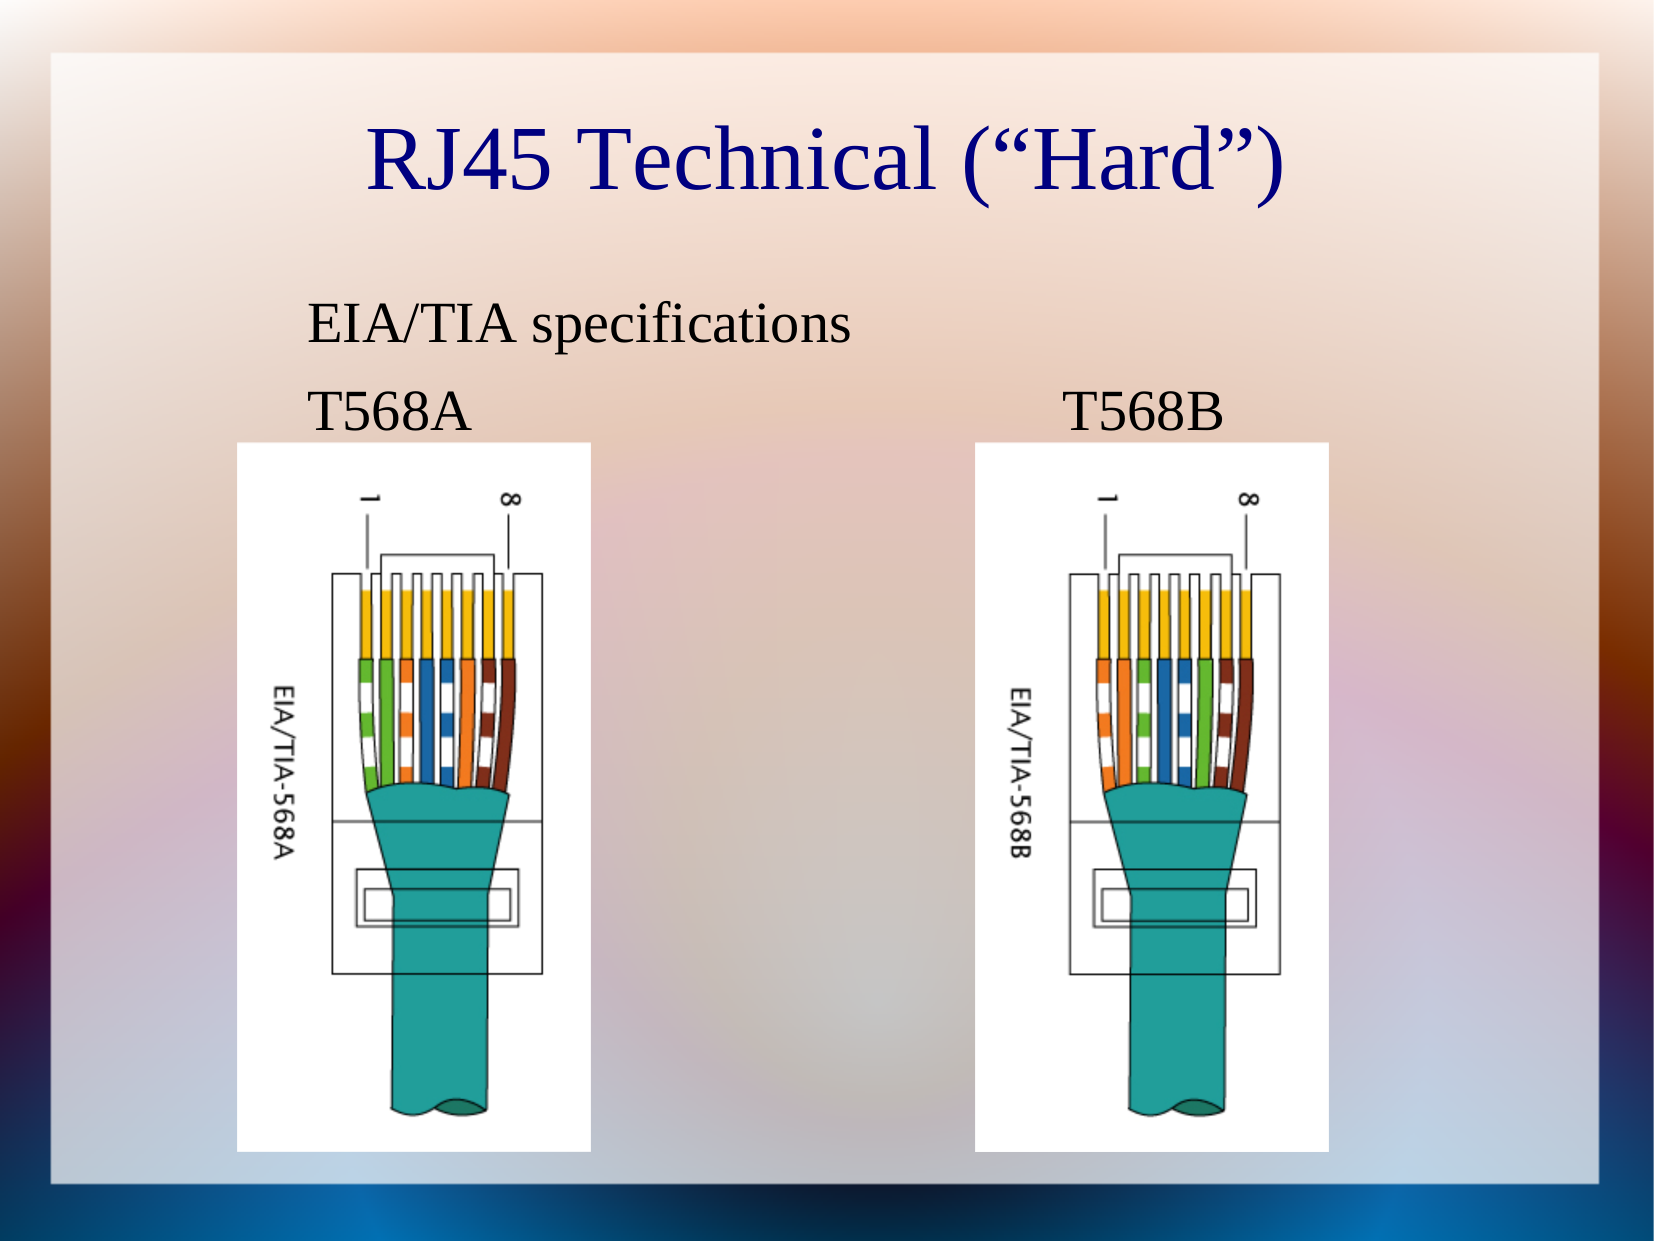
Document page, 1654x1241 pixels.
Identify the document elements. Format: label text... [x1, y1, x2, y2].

title RJ45 Technical (“Hard”) [82, 55, 1571, 263]
list EIA/TIA specifications T568A T568B [82, 290, 1571, 1034]
picture [0, 0, 1654, 1241]
